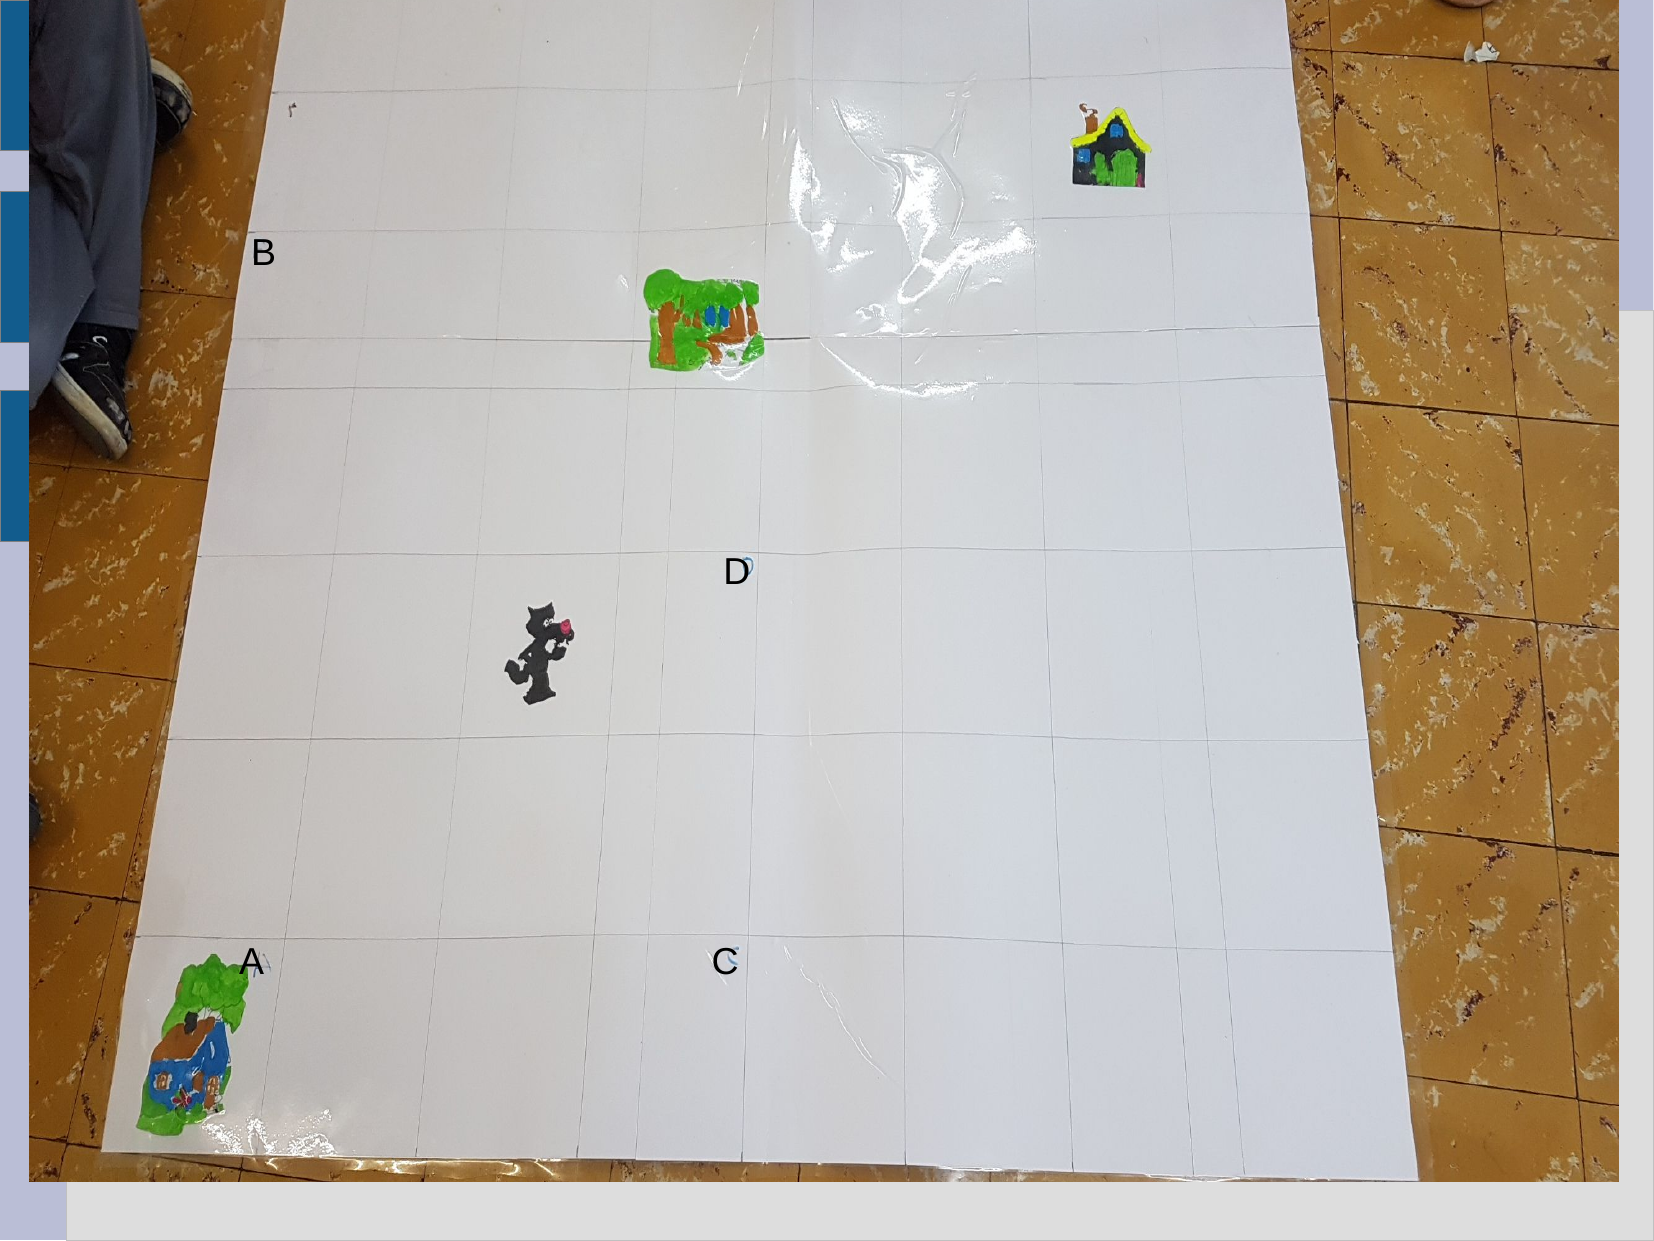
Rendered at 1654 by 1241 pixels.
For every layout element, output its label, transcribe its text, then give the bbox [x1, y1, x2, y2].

picture [29, 0, 1619, 1182]
text_box A [224, 933, 280, 990]
text_box D [708, 543, 766, 601]
text_box B [236, 224, 291, 282]
text_box C [696, 933, 754, 990]
